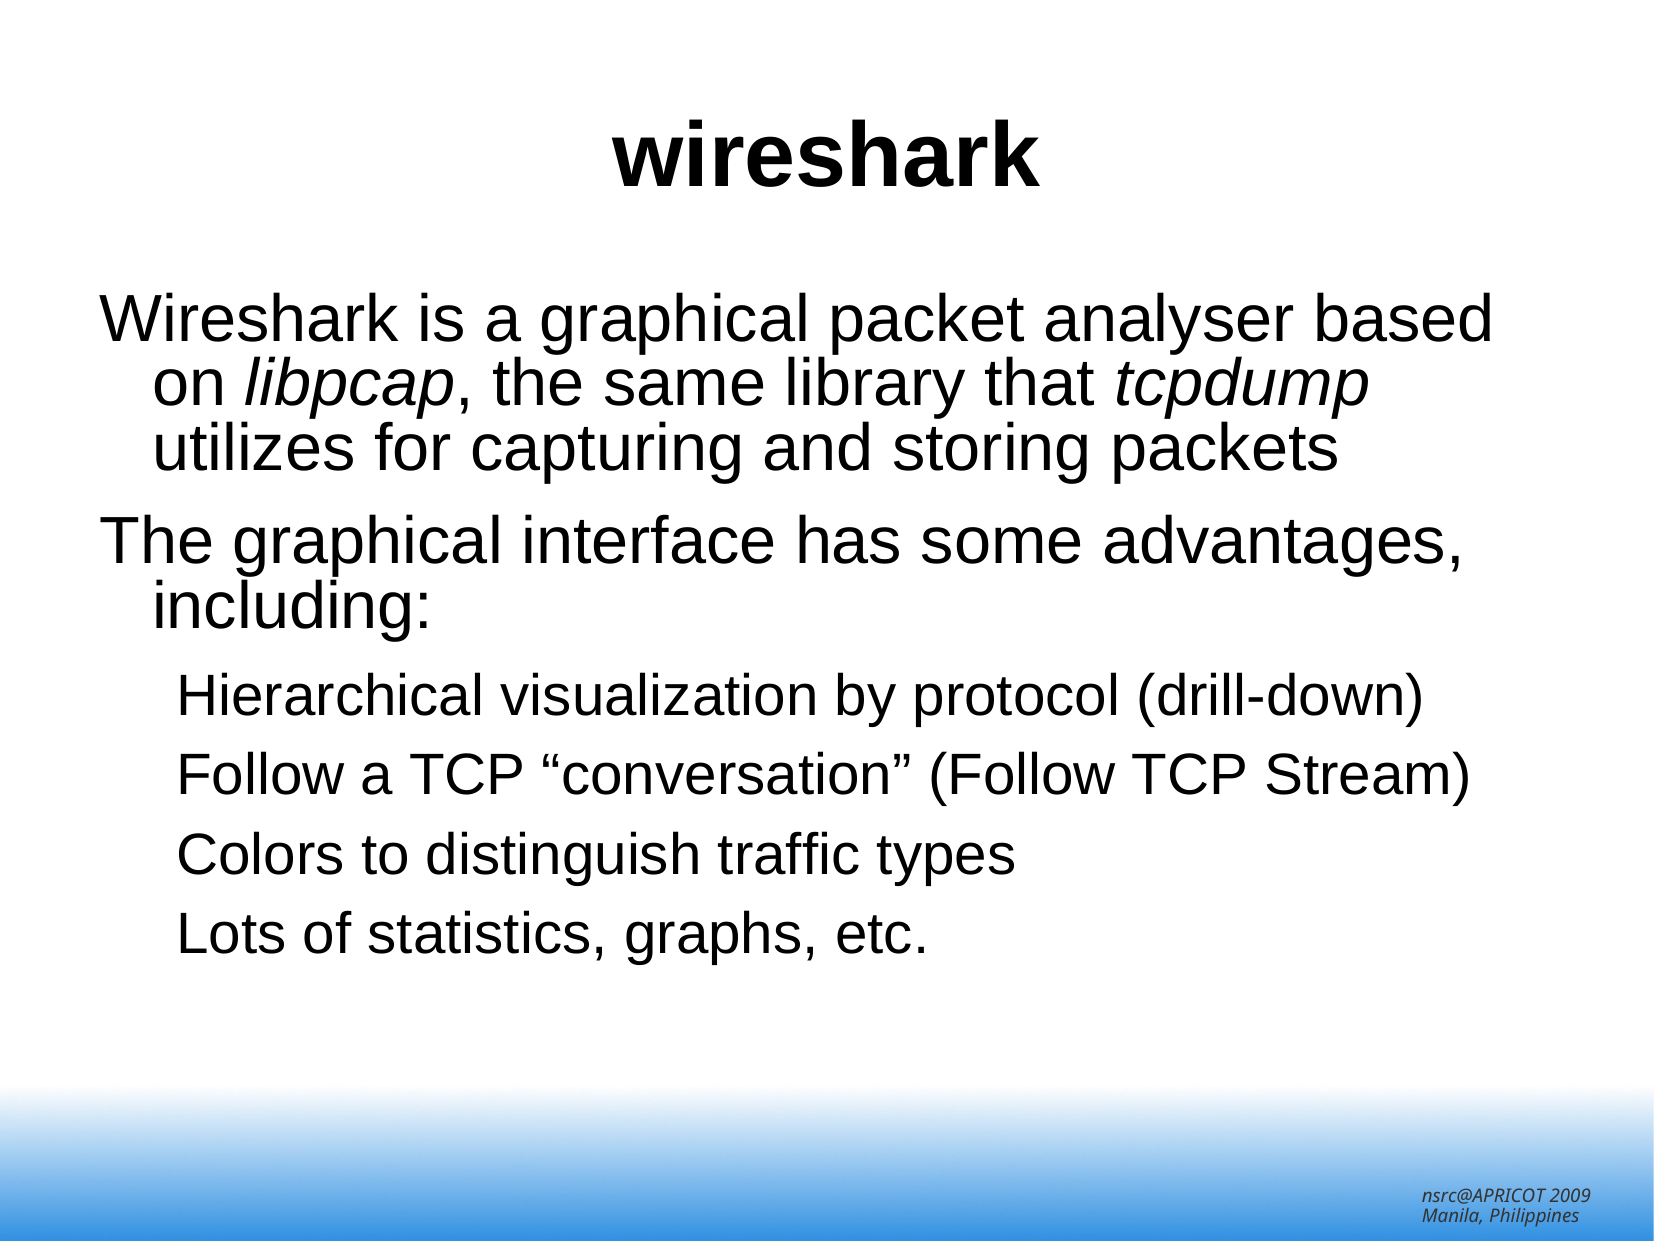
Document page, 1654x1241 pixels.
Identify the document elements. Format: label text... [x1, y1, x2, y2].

title wireshark [82, 49, 1571, 257]
list Wireshark is a graphical packet analyser based on libpcap, the same library that tcpdump utilizes for capturing and storing packets The graphical interface has some advantages, including: Hierarchical visualization by protocol (drill-down) Follow a TCP “conversation” (Follow TCP Stream)‏ Colors to distinguish traffic types Lots of statistics, graphs, etc. [82, 290, 1571, 1109]
picture [0, 1083, 1654, 1241]
